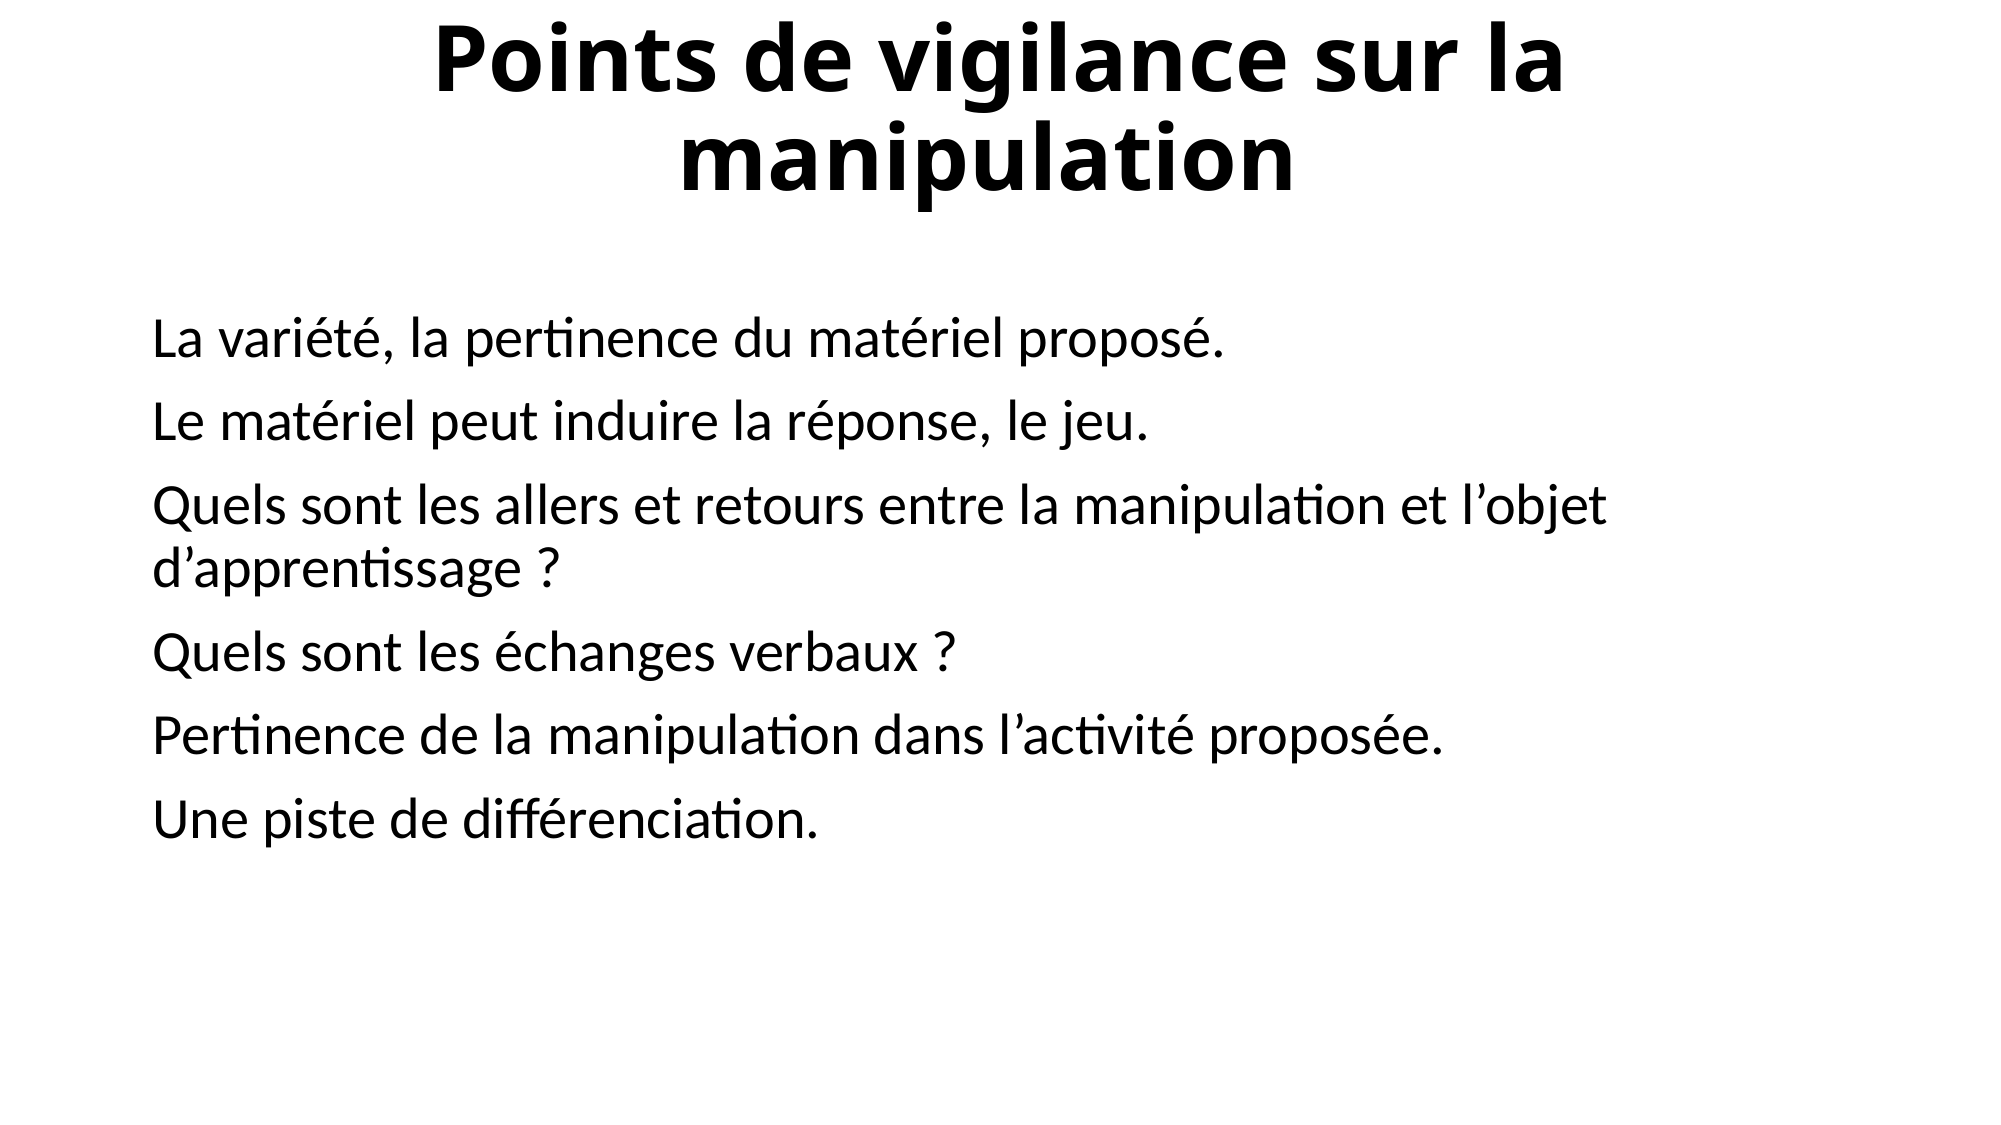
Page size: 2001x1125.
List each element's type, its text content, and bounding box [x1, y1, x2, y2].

list La variété, la pertinence du matériel proposé. Le matériel peut induire la réponse, le jeu. Quels sont les allers et retours entre la manipulation et l’objet d’apprentissage ? Quels sont les échanges verbaux ? Pertinence de la manipulation dans l’activité proposée. Une piste de différenciation. [137, 299, 1863, 1014]
title Points de vigilance sur la manipulation [137, 3, 1863, 221]
